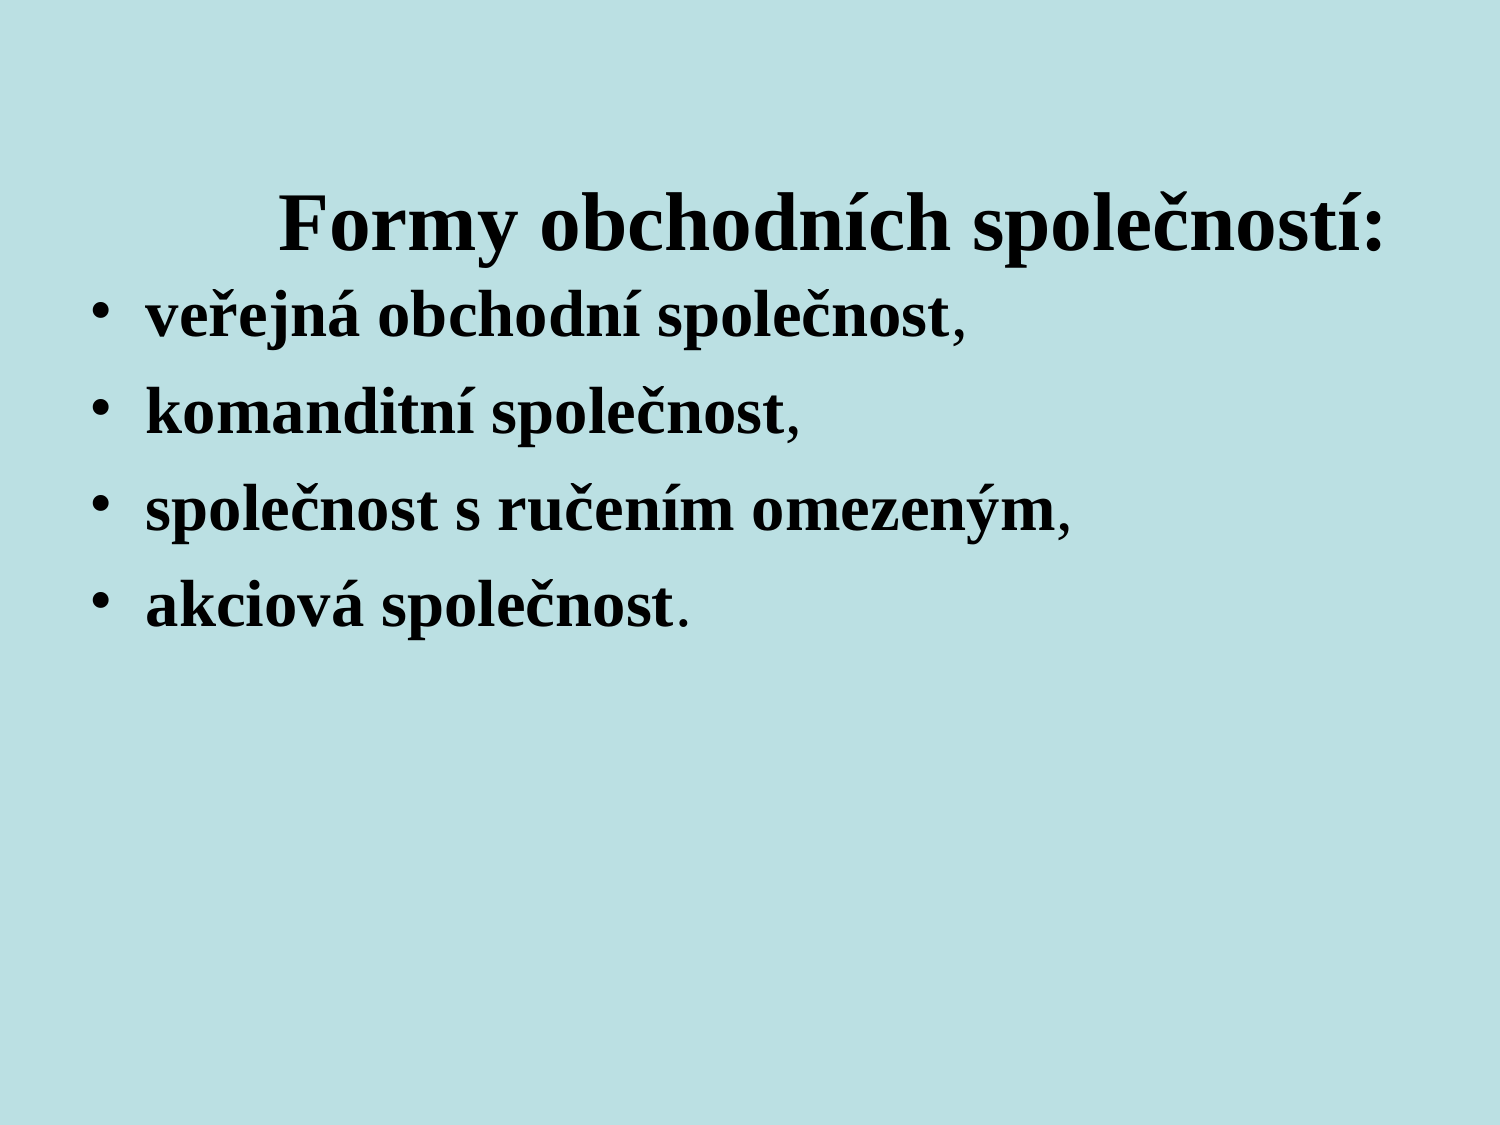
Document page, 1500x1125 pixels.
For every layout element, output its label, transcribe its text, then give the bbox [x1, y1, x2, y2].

title Formy obchodních společností: [188, 35, 1500, 276]
list veřejná obchodní společnost, komanditní společnost, společnost s ručením omezeným, akciová společnost. [75, 262, 1426, 984]
